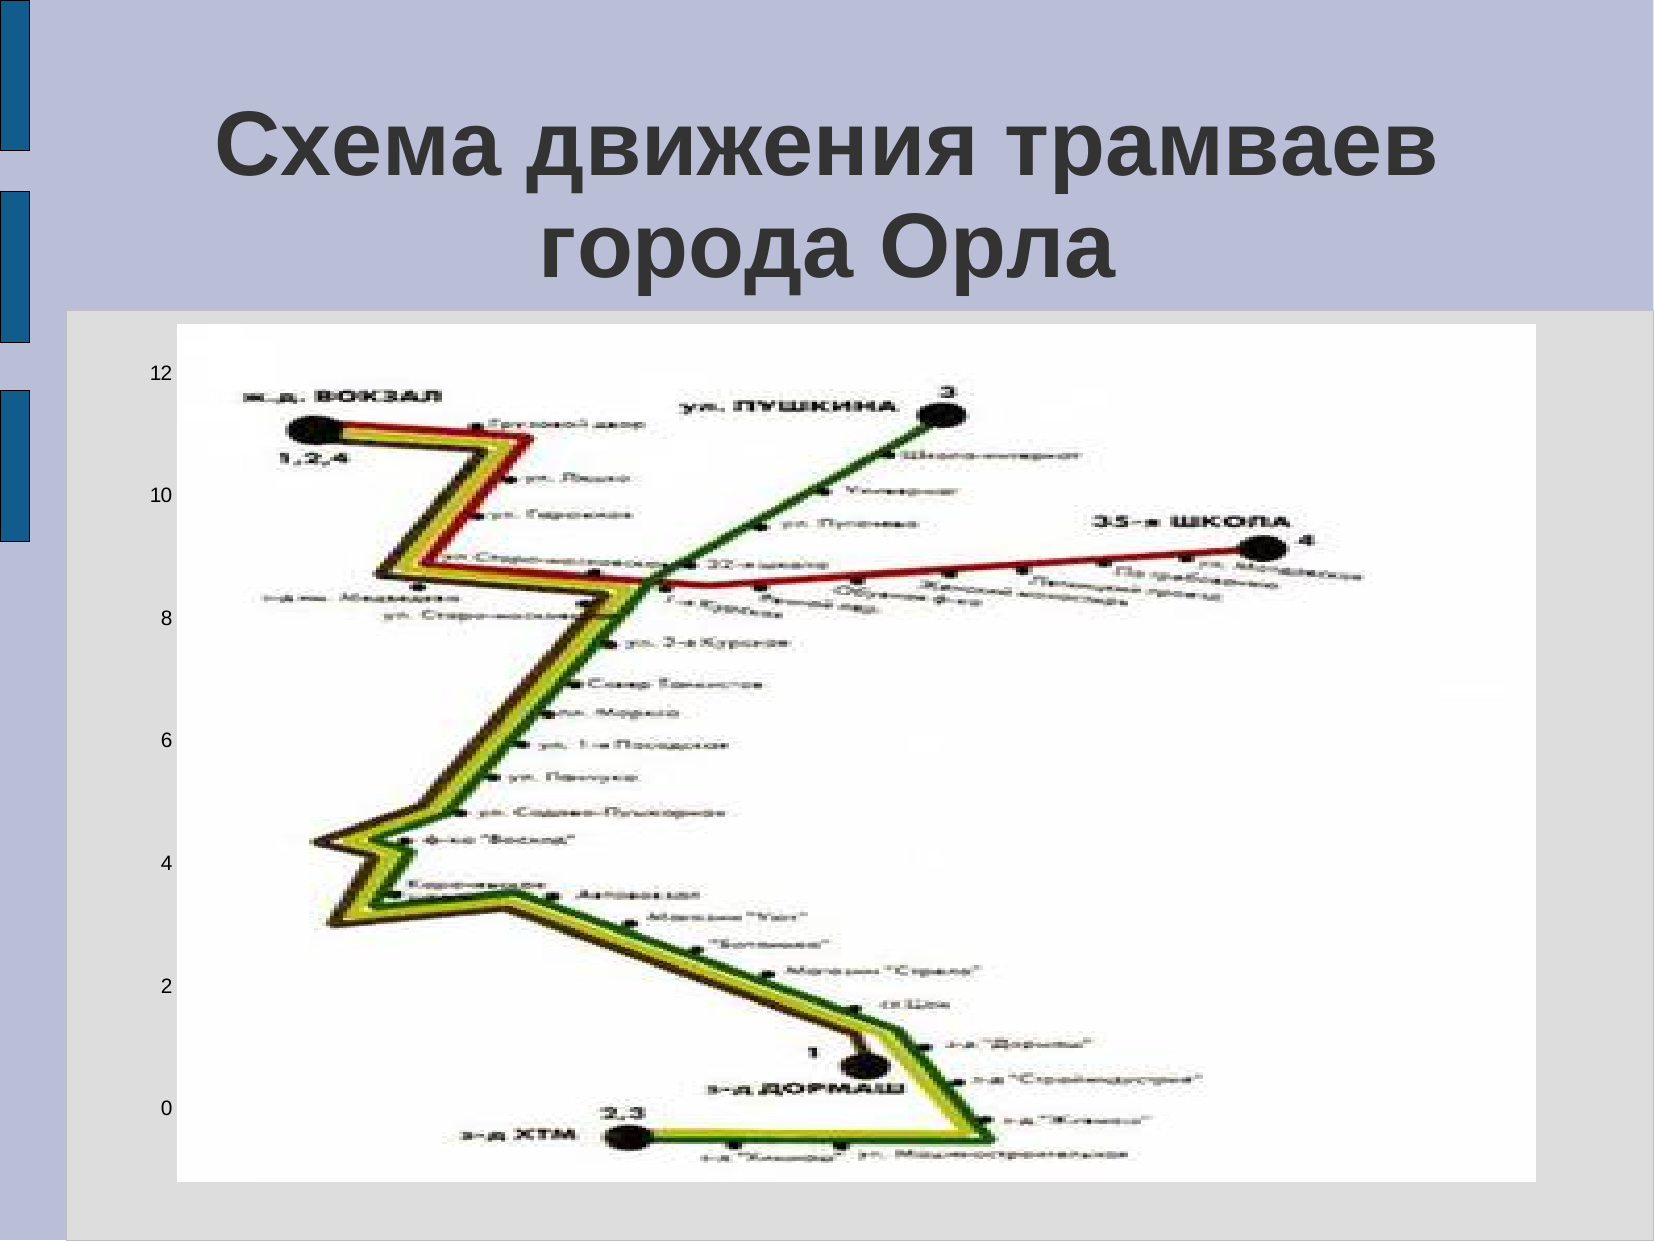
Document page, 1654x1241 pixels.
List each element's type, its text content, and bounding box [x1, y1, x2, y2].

chart [121, 344, 177, 1164]
title Схема движения трамваев города Орла [121, 91, 1534, 299]
picture [177, 324, 1536, 1182]
